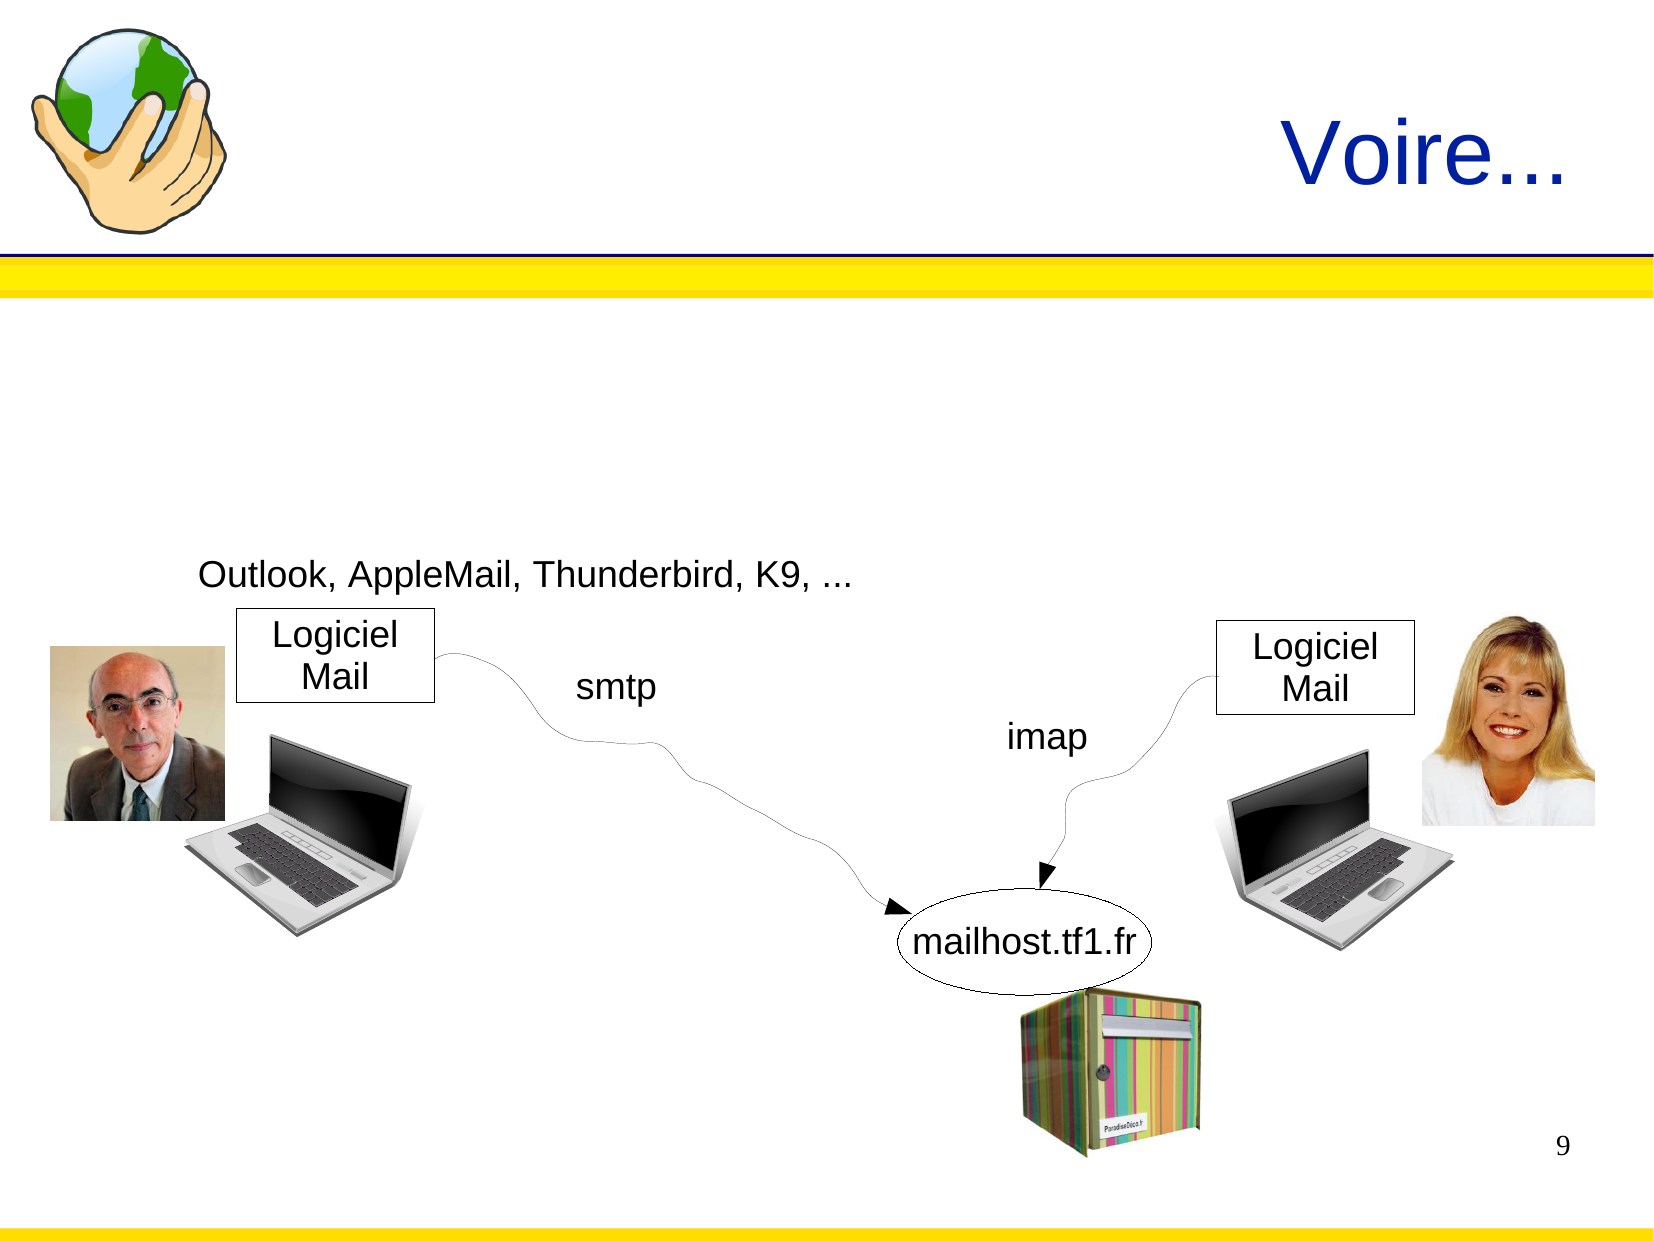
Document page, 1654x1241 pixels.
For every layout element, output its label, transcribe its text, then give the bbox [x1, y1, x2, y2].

picture [11, 14, 246, 248]
picture [1207, 611, 1595, 957]
picture [50, 646, 432, 942]
text_box Logiciel Mail [1216, 620, 1415, 715]
picture [969, 982, 1261, 1161]
text_box imap [992, 707, 1103, 765]
text_box Logiciel Mail [236, 608, 435, 703]
title Voire... [372, 49, 1571, 257]
text_box Outlook, AppleMail, Thunderbird, K9, ... [183, 546, 866, 604]
text_box mailhost.tf1.fr [897, 888, 1152, 996]
text_box smtp [561, 658, 672, 716]
